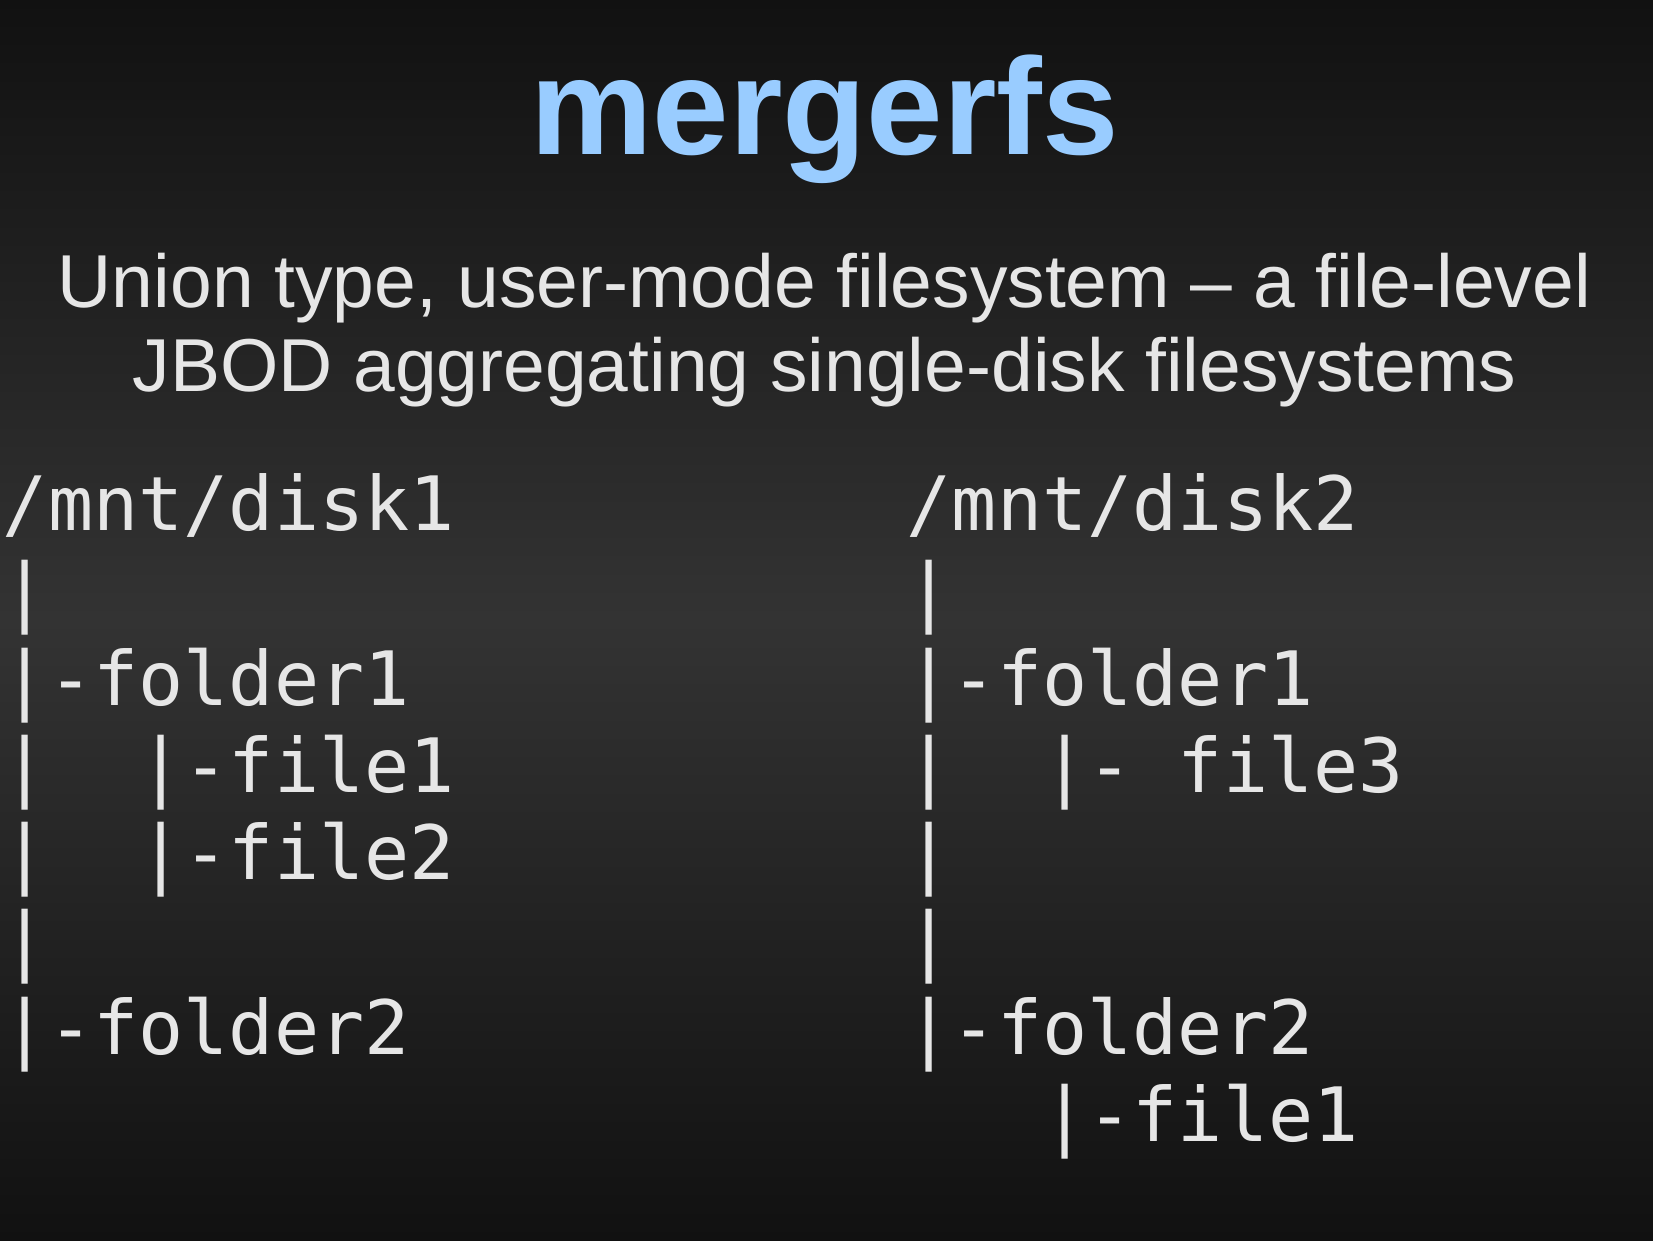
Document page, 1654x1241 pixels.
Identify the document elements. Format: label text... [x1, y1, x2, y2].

title mergerfs [0, 2, 1651, 203]
title /mnt/disk1 /mnt/disk2 | | |-folder1 |-folder1 | |-file1 | |- file3 | |-file2 | | | |-folder2 |-folder2 |-file1 [3, 390, 1653, 1231]
title Union type, user-mode filesystem – a file-level JBOD aggregating single-disk filesystems [0, 203, 1651, 444]
